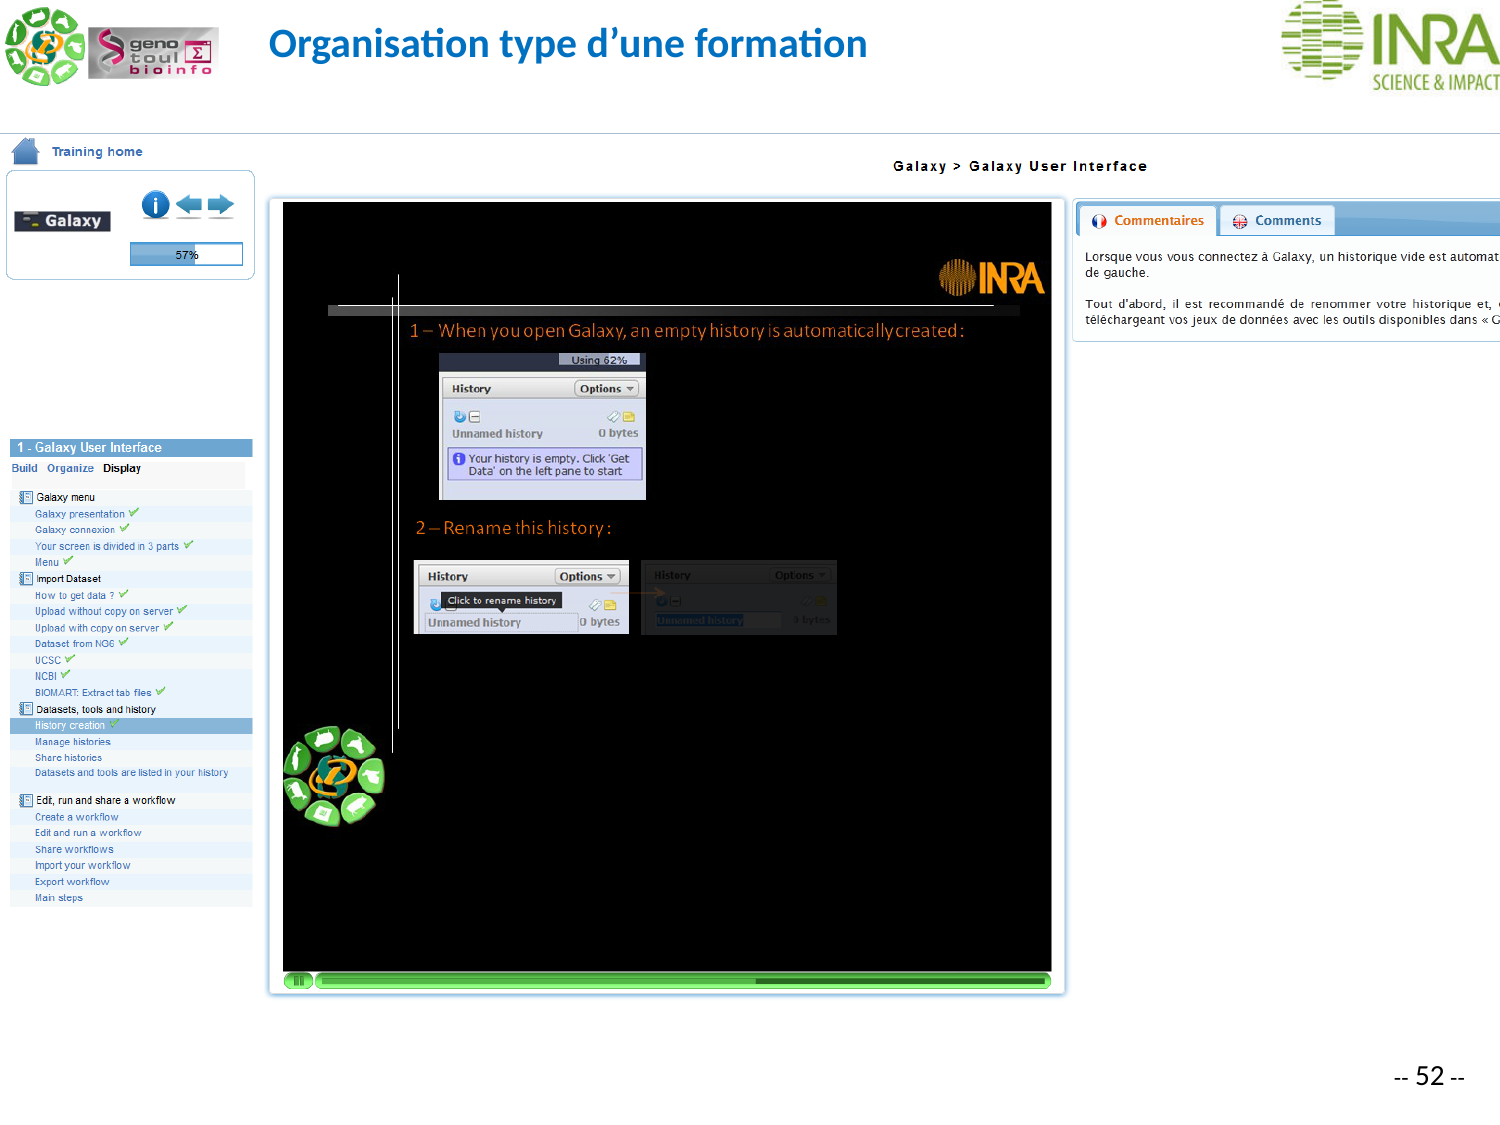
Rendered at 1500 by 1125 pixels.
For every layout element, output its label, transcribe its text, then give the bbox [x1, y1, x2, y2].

picture [5, 7, 85, 86]
picture [0, 133, 1500, 1015]
picture [1281, 0, 1500, 110]
picture [88, 27, 219, 79]
text_box Organisation type d’une formation [253, 19, 1270, 86]
